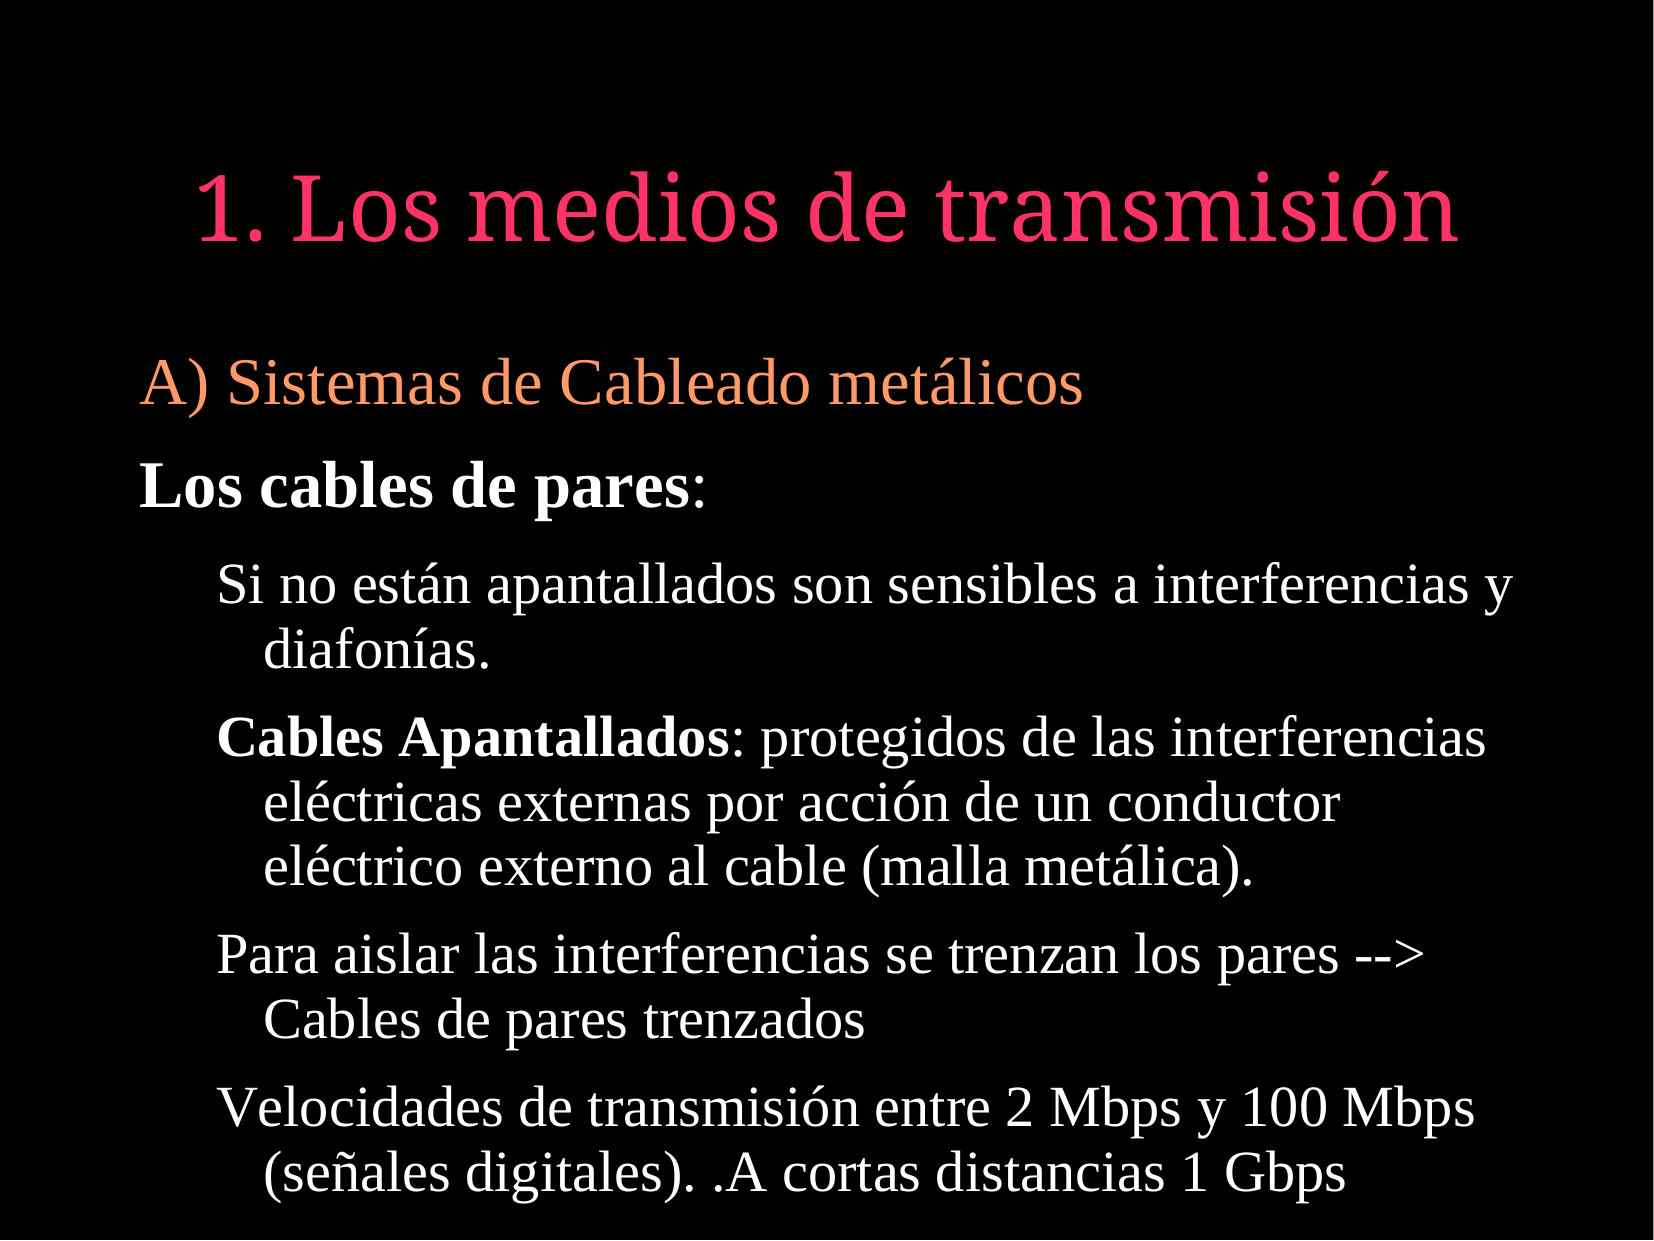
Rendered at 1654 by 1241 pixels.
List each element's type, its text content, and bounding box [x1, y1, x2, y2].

list A) Sistemas de Cableado metálicos Los cables de pares: Si no están apantallados son sensibles a interferencias y diafonías. Cables Apantallados: protegidos de las interferencias eléctricas externas por acción de un conductor eléctrico externo al cable (malla metálica). Para aislar las interferencias se trenzan los pares --> Cables de pares trenzados Velocidades de transmisión entre 2 Mbps y 100 Mbps (señales digitales). .A cortas distancias 1 Gbps [121, 344, 1534, 1214]
title 1. Los medios de transmisión [121, 102, 1534, 311]
